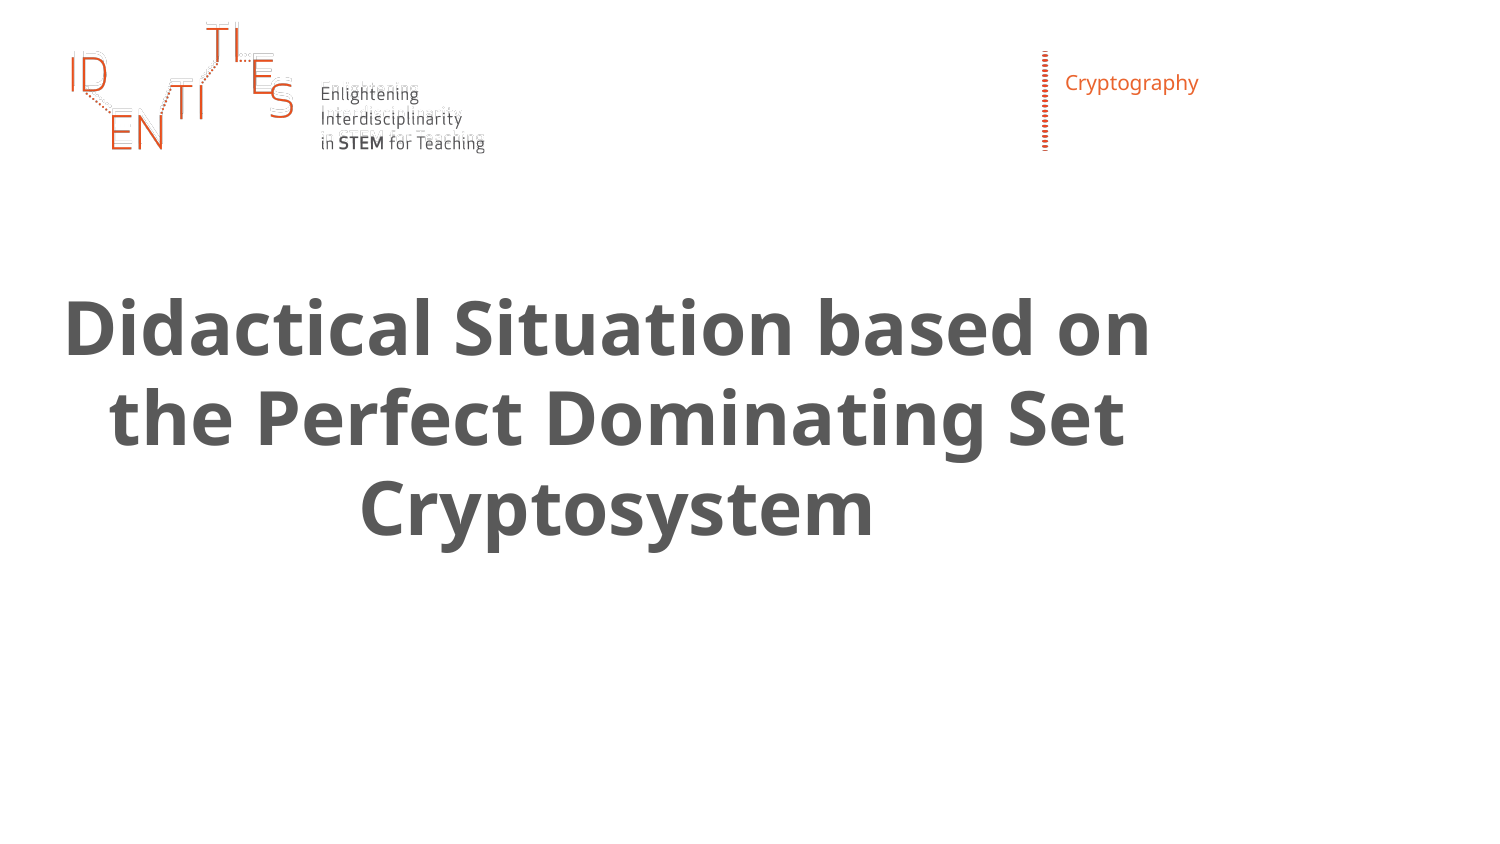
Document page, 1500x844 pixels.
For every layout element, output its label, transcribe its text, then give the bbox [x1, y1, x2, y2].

text_box Cryptography [1050, 61, 1472, 168]
text_box Didactical Situation based on the Perfect Dominating Set Cryptosystem [47, 223, 1443, 835]
picture [71, 18, 485, 157]
picture [1042, 51, 1051, 151]
